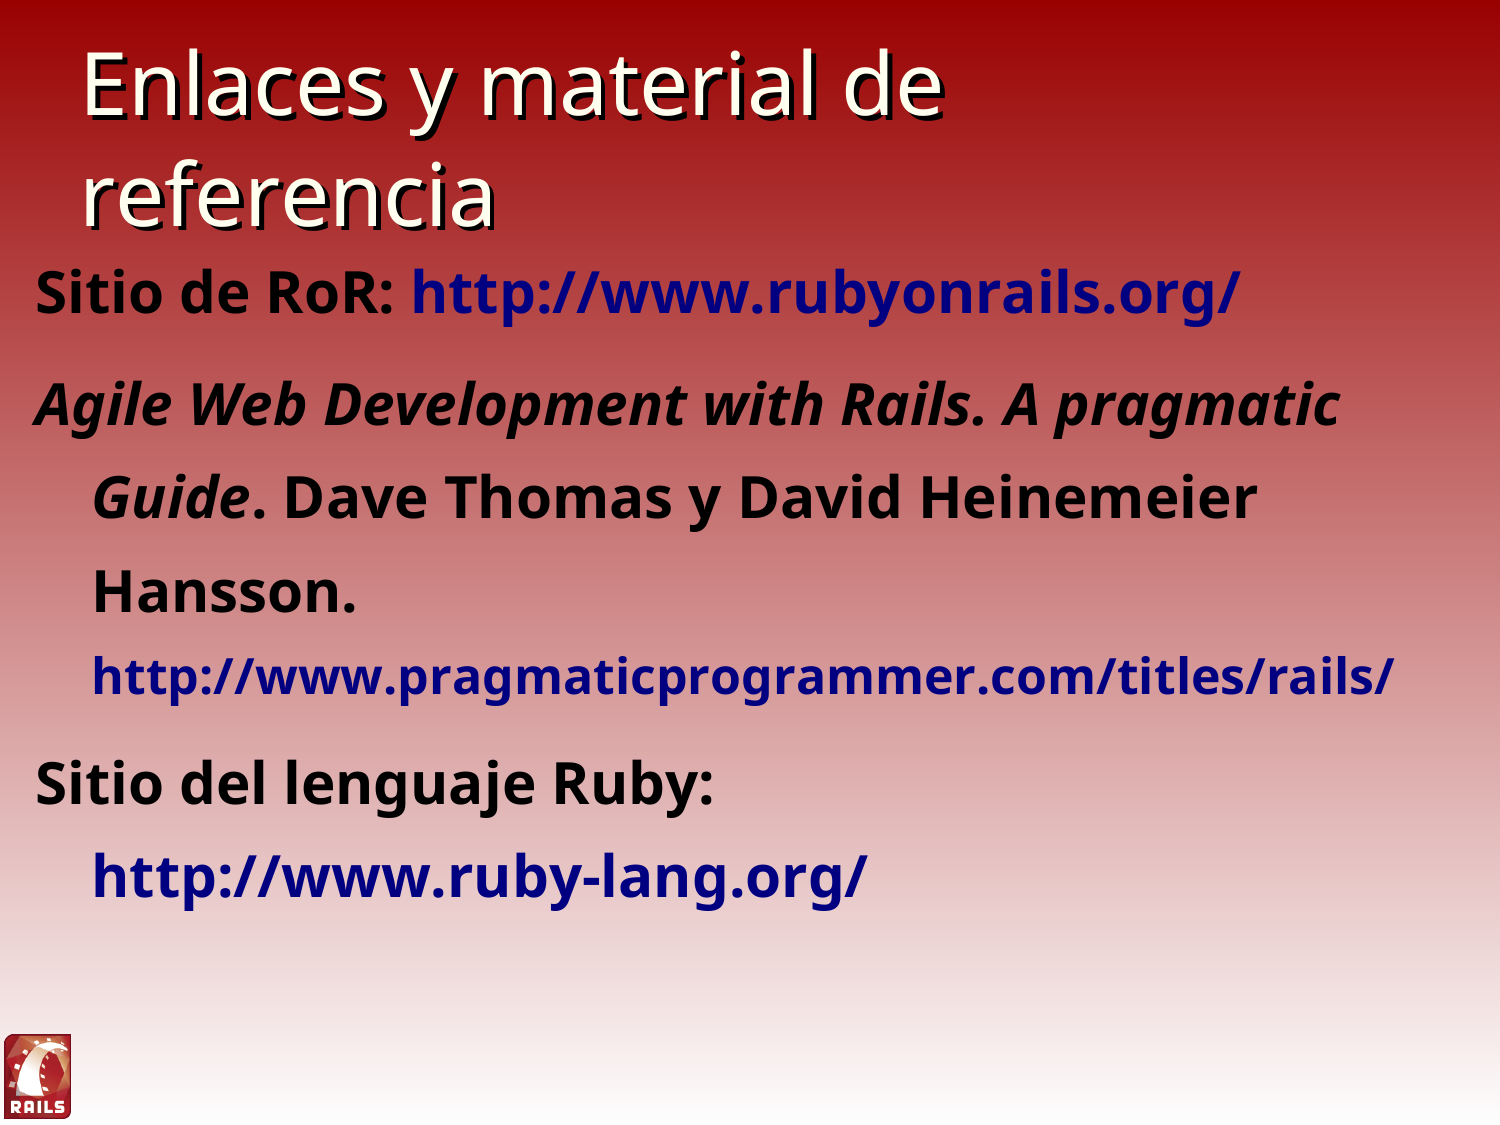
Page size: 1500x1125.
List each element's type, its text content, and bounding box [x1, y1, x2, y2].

picture [4, 1034, 71, 1119]
list Sitio de RoR: http://www.rubyonrails.org/ Agile Web Development with Rails. A pragmatic Guide. Dave Thomas y David Heinemeier Hansson. http://www.pragmaticprogrammer.com/titles/rails/ Sitio del lenguaje Ruby: http://www.ruby-lang.org/ [20, 243, 1500, 988]
title Enlaces y material de referencia [64, 31, 1317, 243]
